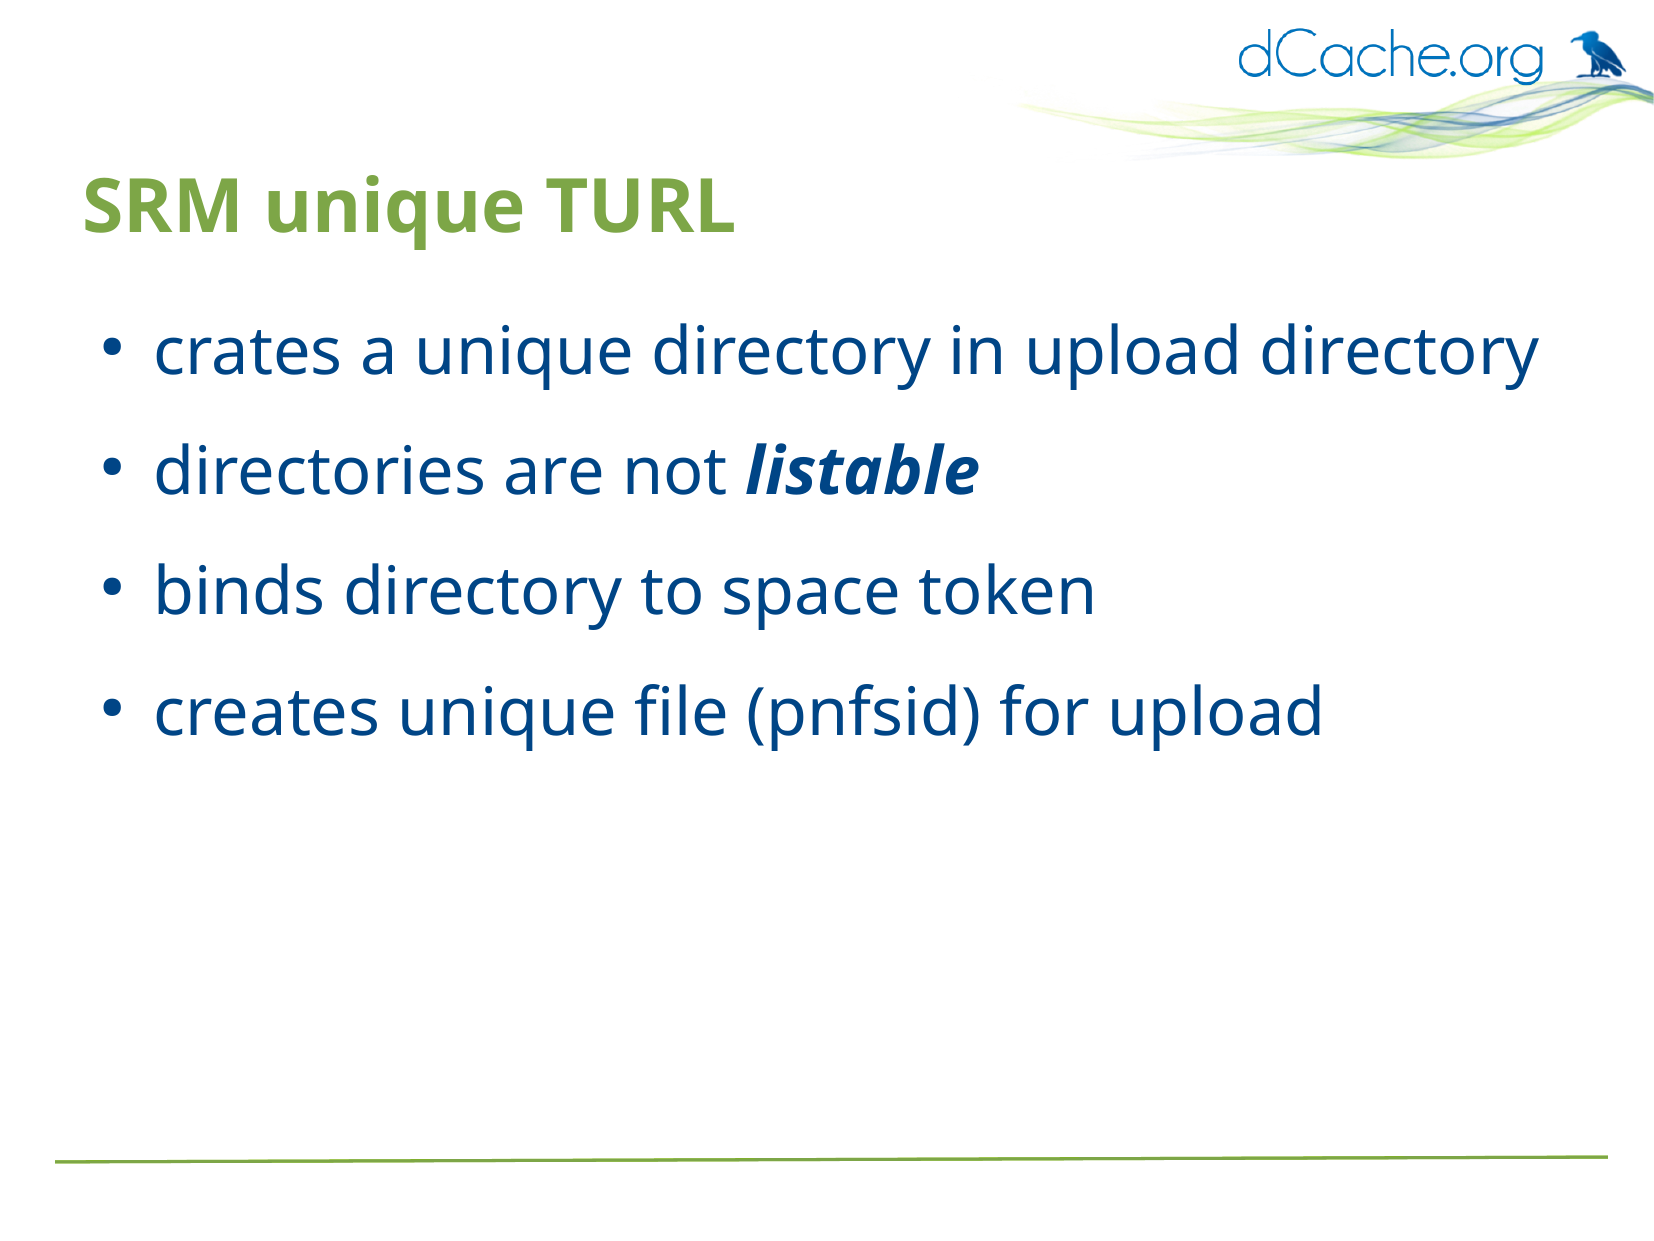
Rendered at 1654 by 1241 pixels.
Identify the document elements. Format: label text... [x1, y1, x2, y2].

list crates a unique directory in upload directory directories are not listable binds directory to space token creates unique file (pnfsid) for upload [82, 302, 1571, 1023]
title SRM unique TURL [82, 155, 1605, 252]
picture [956, 16, 1654, 169]
